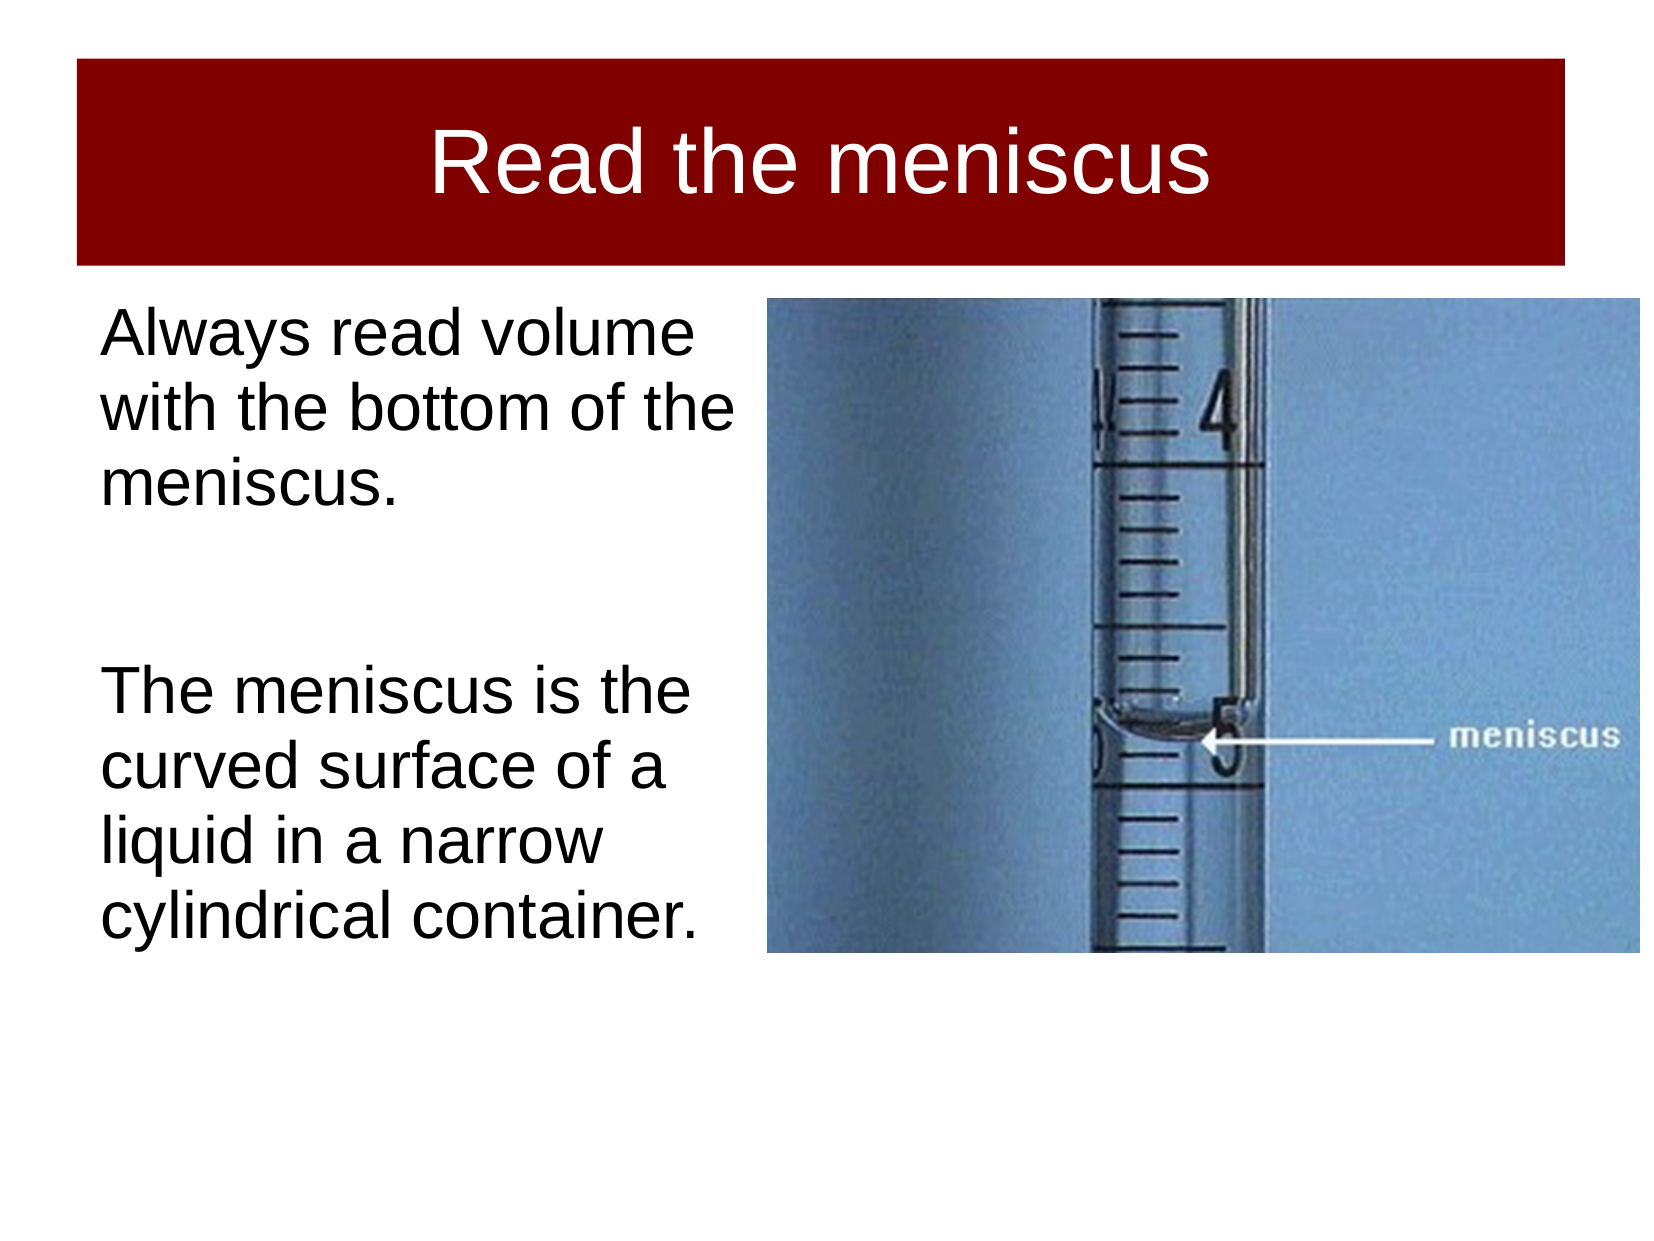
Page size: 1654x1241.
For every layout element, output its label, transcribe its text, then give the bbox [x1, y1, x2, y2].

list Always read volume with the bottom of the meniscus. The meniscus is the curved surface of a liquid in a narrow cylindrical container. [29, 295, 768, 1114]
picture [767, 298, 1640, 953]
title Read the meniscus [76, 58, 1565, 266]
